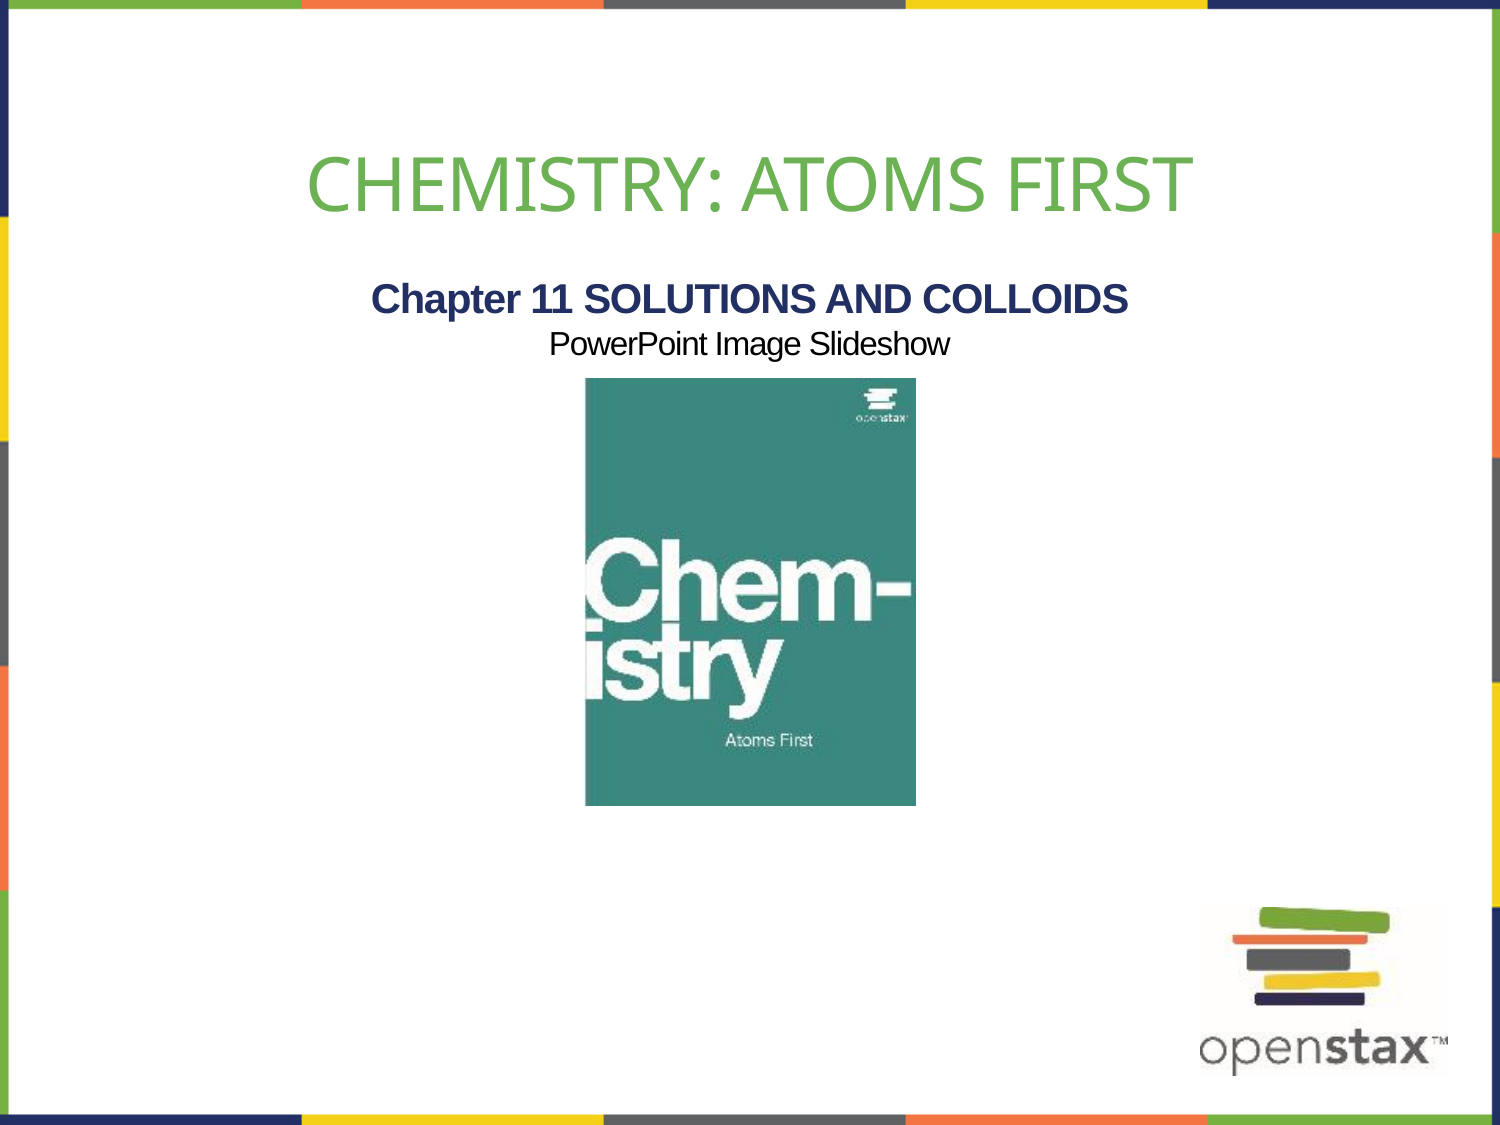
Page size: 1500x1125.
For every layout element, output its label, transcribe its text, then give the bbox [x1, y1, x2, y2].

text_box CHEMISTRY: Atoms First Chapter 11 Solutions and Colloids PowerPoint Image Slideshow [0, 129, 1500, 246]
picture [0, 0, 1500, 129]
picture [0, 246, 1500, 1125]
